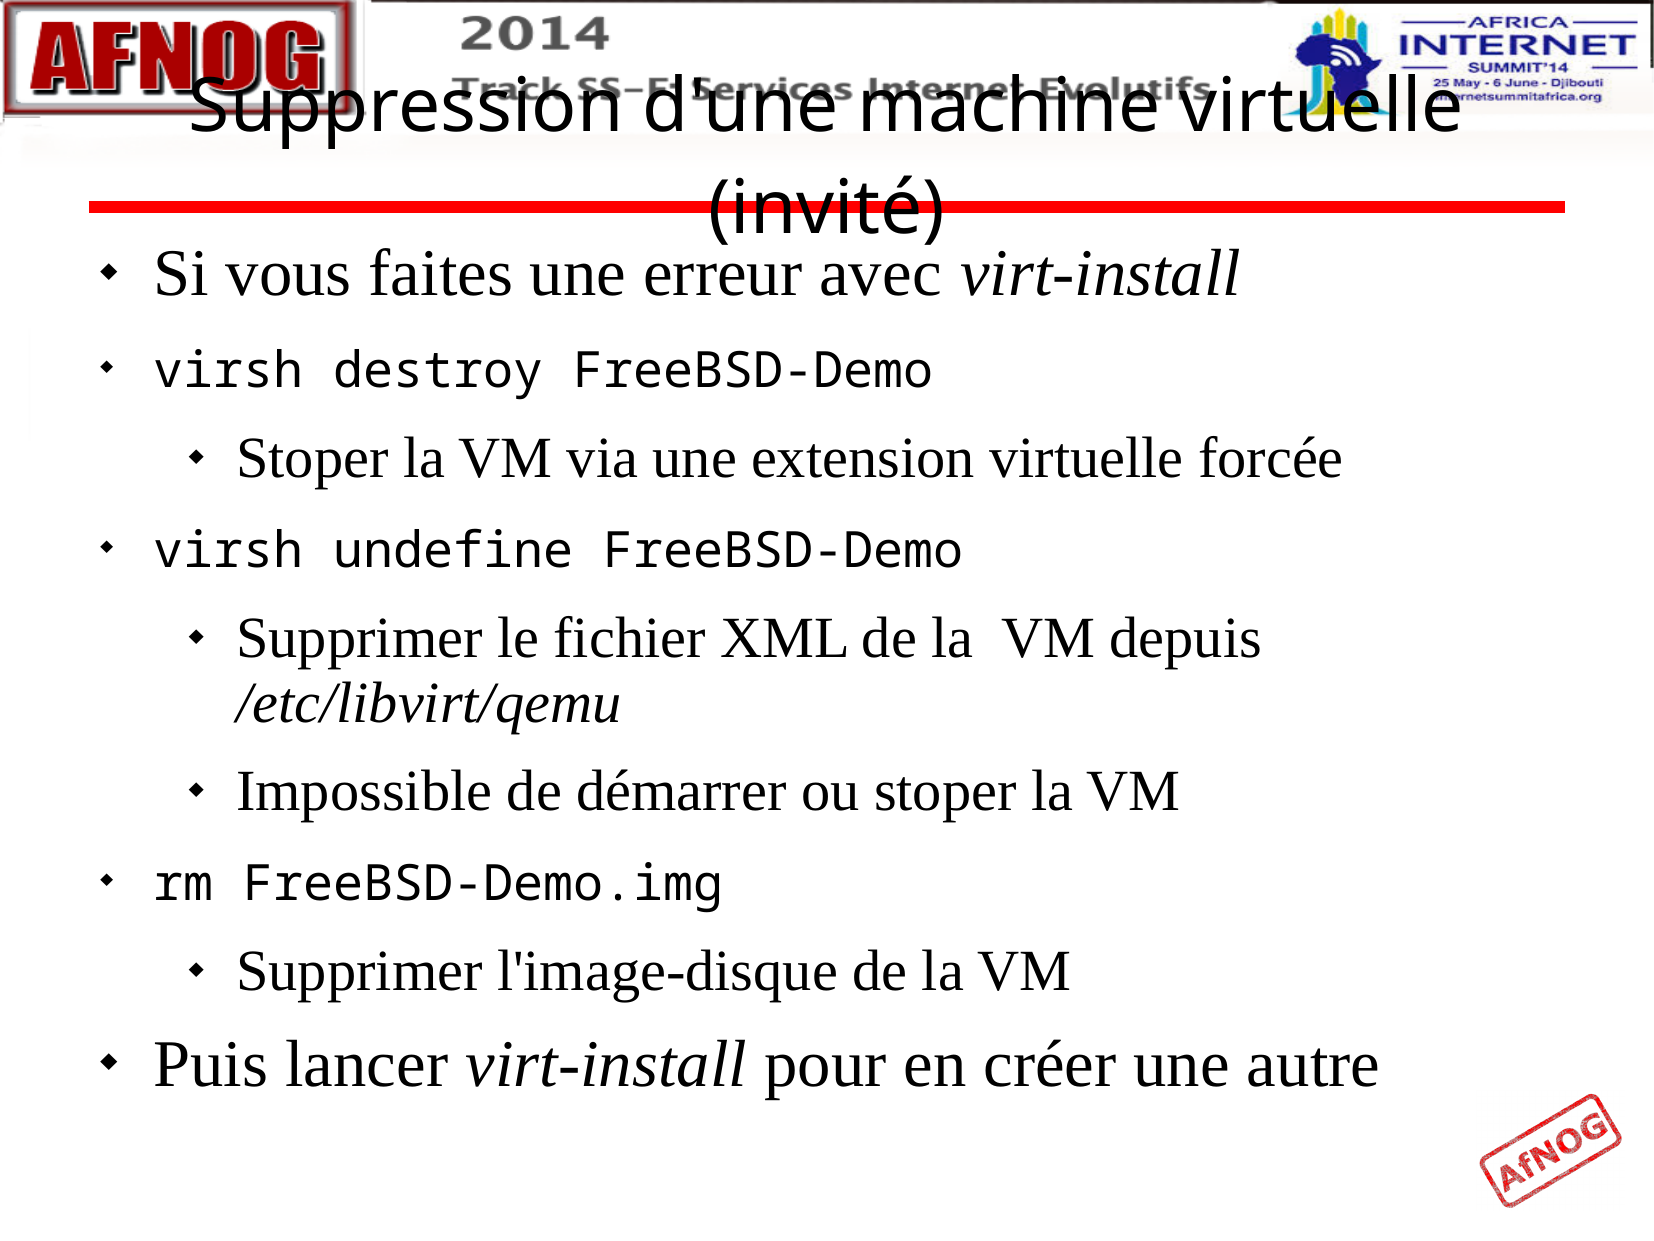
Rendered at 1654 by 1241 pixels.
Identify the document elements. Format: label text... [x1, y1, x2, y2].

list Si vous faites une erreur avec virt-install virsh destroy FreeBSD-Demo Stoper la VM via une extension virtuelle forcée virsh undefine FreeBSD-Demo Supprimer le fichier XML de la VM depuis /etc/libvirt/qemu Impossible de démarrer ou stoper la VM rm FreeBSD-Demo.img Supprimer l'image-disque de la VM Puis lancer virt-install pour en créer une autre [82, 236, 1571, 1067]
title Suppression d'une machine virtuelle (invité) [82, 109, 1571, 198]
picture [0, 0, 1654, 1241]
